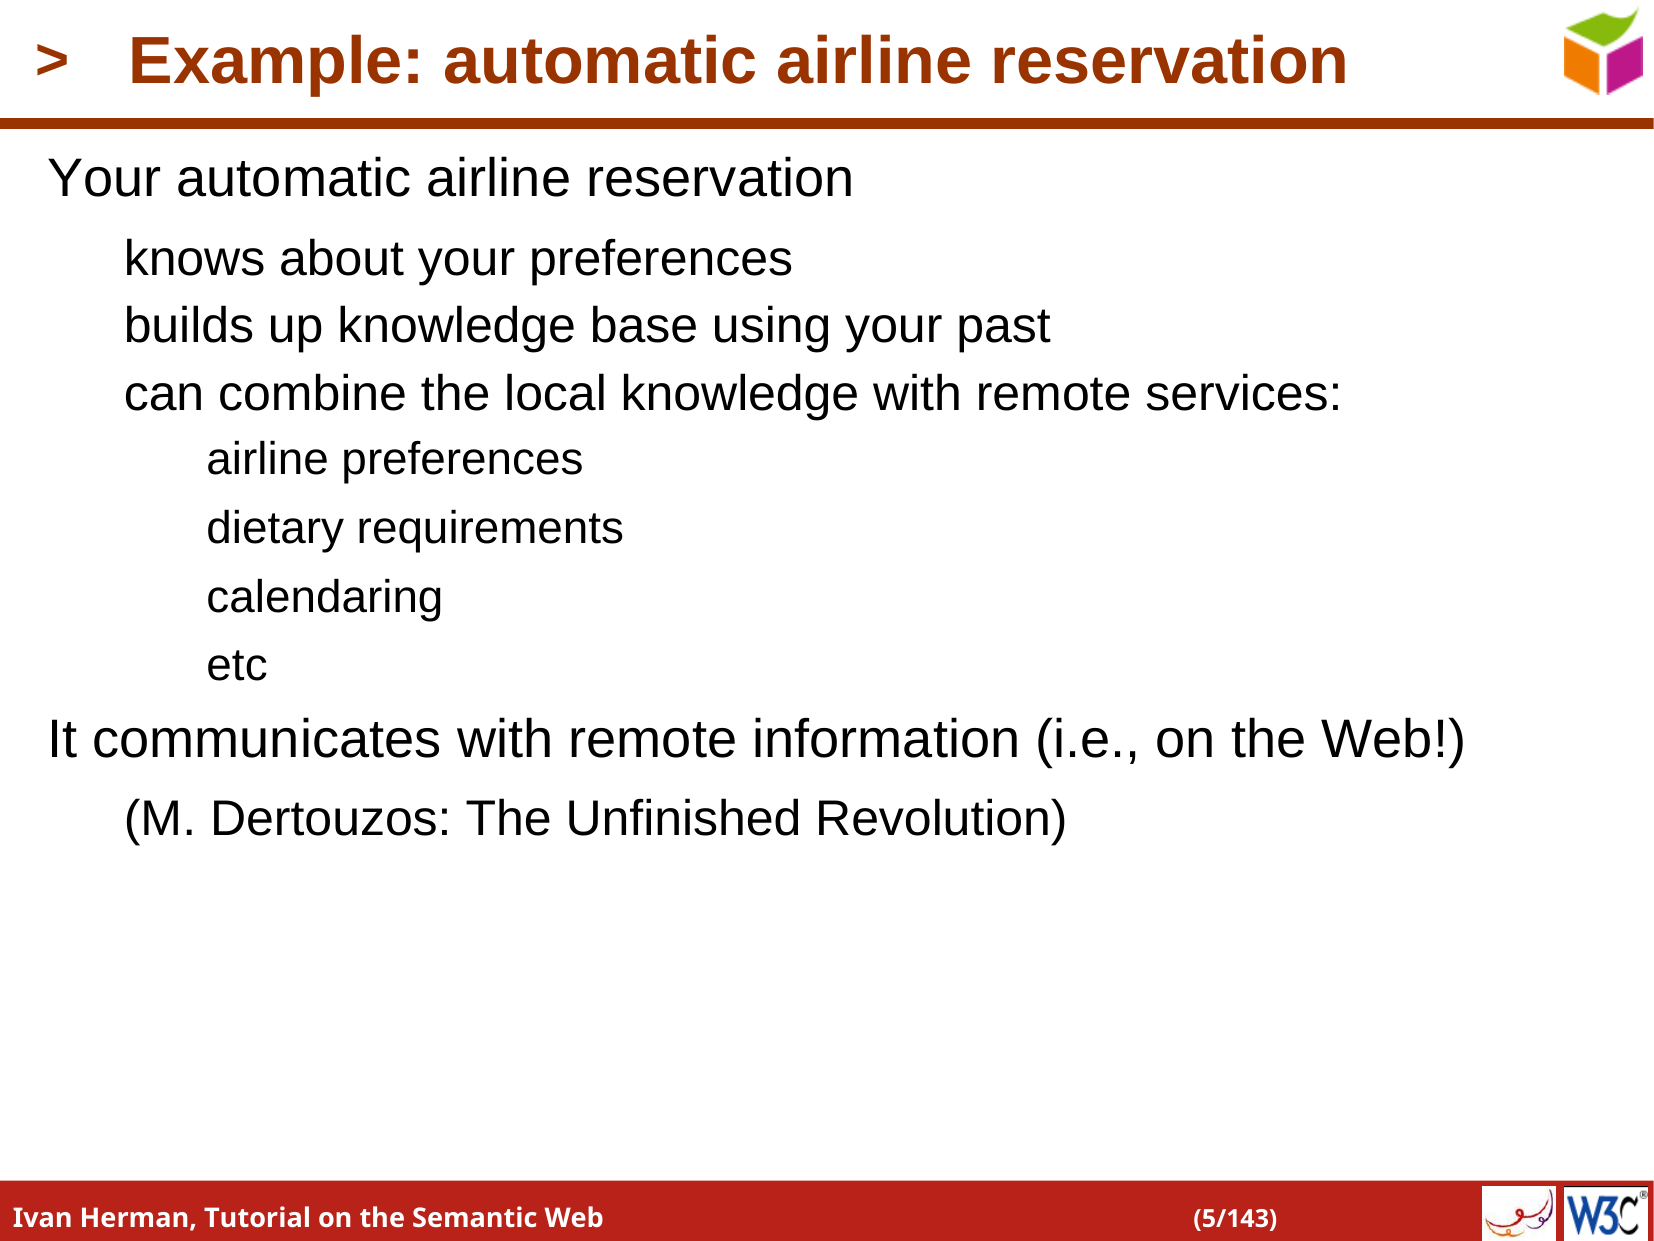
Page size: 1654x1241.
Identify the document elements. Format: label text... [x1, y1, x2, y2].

picture [1482, 1186, 1556, 1241]
list Your automatic airline reservation knows about your preferences builds up knowledge base using your past can combine the local knowledge with remote services: airline preferences dietary requirements calendaring etc It communicates with remote information (i.e., on the Web!) (M. Dertouzos: The Unfinished Revolution) [29, 147, 1624, 1119]
title Example: automatic airline reservation [93, 0, 1493, 119]
picture [1564, 1186, 1648, 1241]
picture [1564, 5, 1643, 95]
